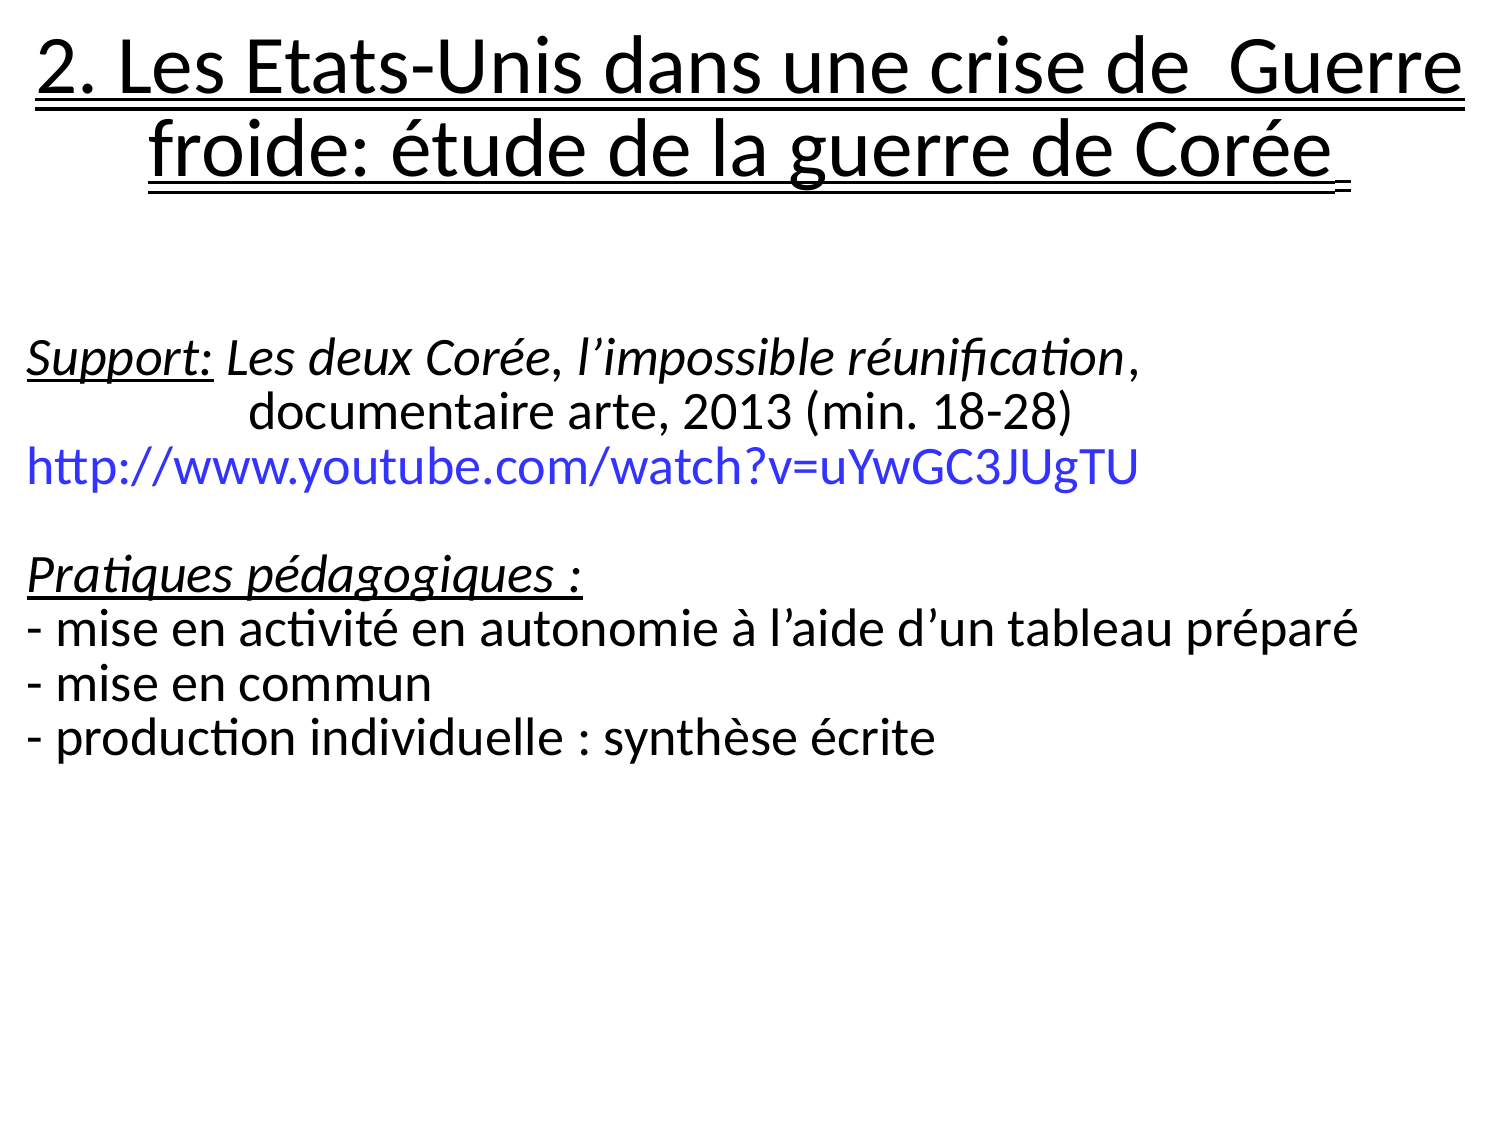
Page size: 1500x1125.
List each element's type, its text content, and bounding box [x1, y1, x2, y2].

text_box 2. Les Etats-Unis dans une crise de Guerre froide: étude de la guerre de Corée [0, 23, 1500, 242]
text_box Support: Les deux Corée, l’impossible réunification, documentaire arte, 2013 (min. 18-28) http://www.youtube.com/watch?v=uYwGC3JUgTU Pratiques pédagogiques : - mise en activité en autonomie à l’aide d’un tableau préparé - mise en commun - production individuelle : synthèse écrite [11, 260, 1500, 969]
